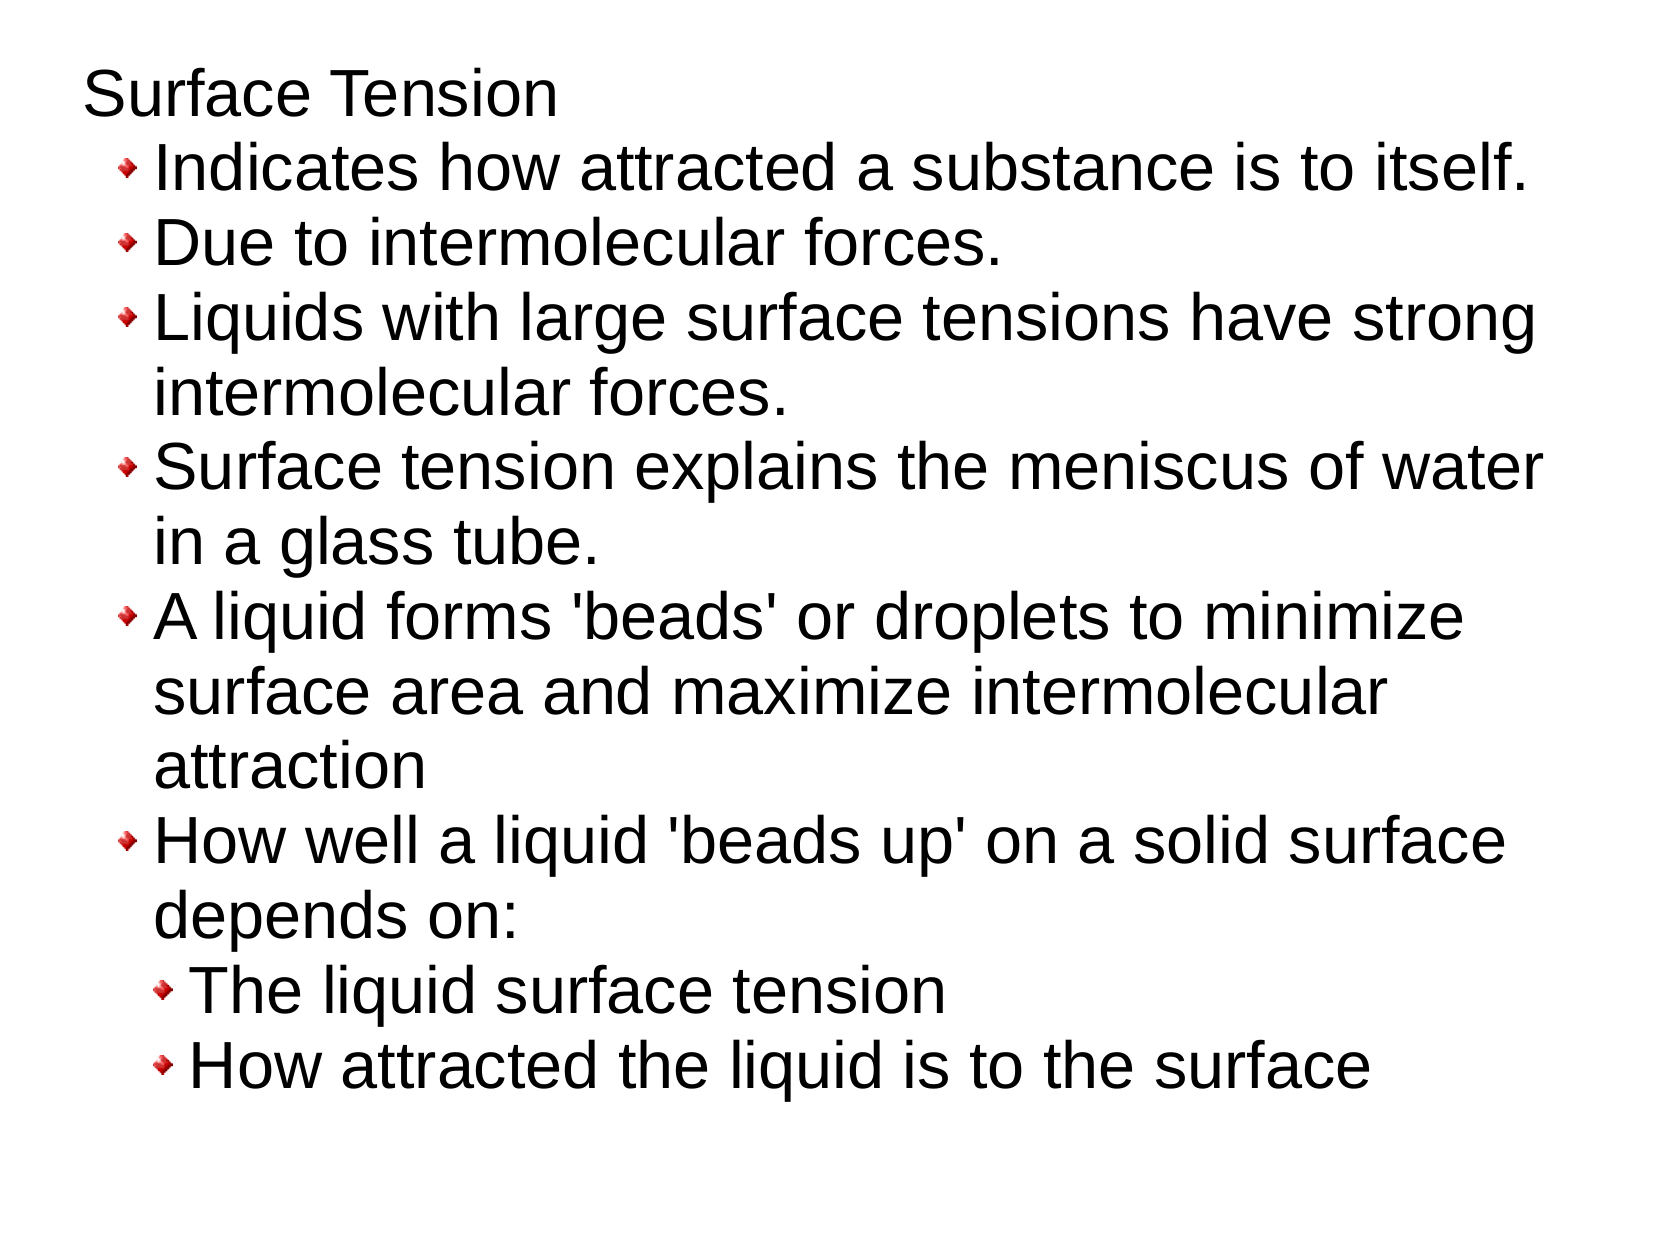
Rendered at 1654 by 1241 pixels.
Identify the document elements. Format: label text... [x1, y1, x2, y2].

subtitle Surface Tension Indicates how attracted a substance is to itself. Due to intermolecular forces. Liquids with large surface tensions have strong intermolecular forces. Surface tension explains the meniscus of water in a glass tube. A liquid forms 'beads' or droplets to minimize surface area and maximize intermolecular attraction How well a liquid 'beads up' on a solid surface depends on: The liquid surface tension How attracted the liquid is to the surface [82, 49, 1571, 1109]
